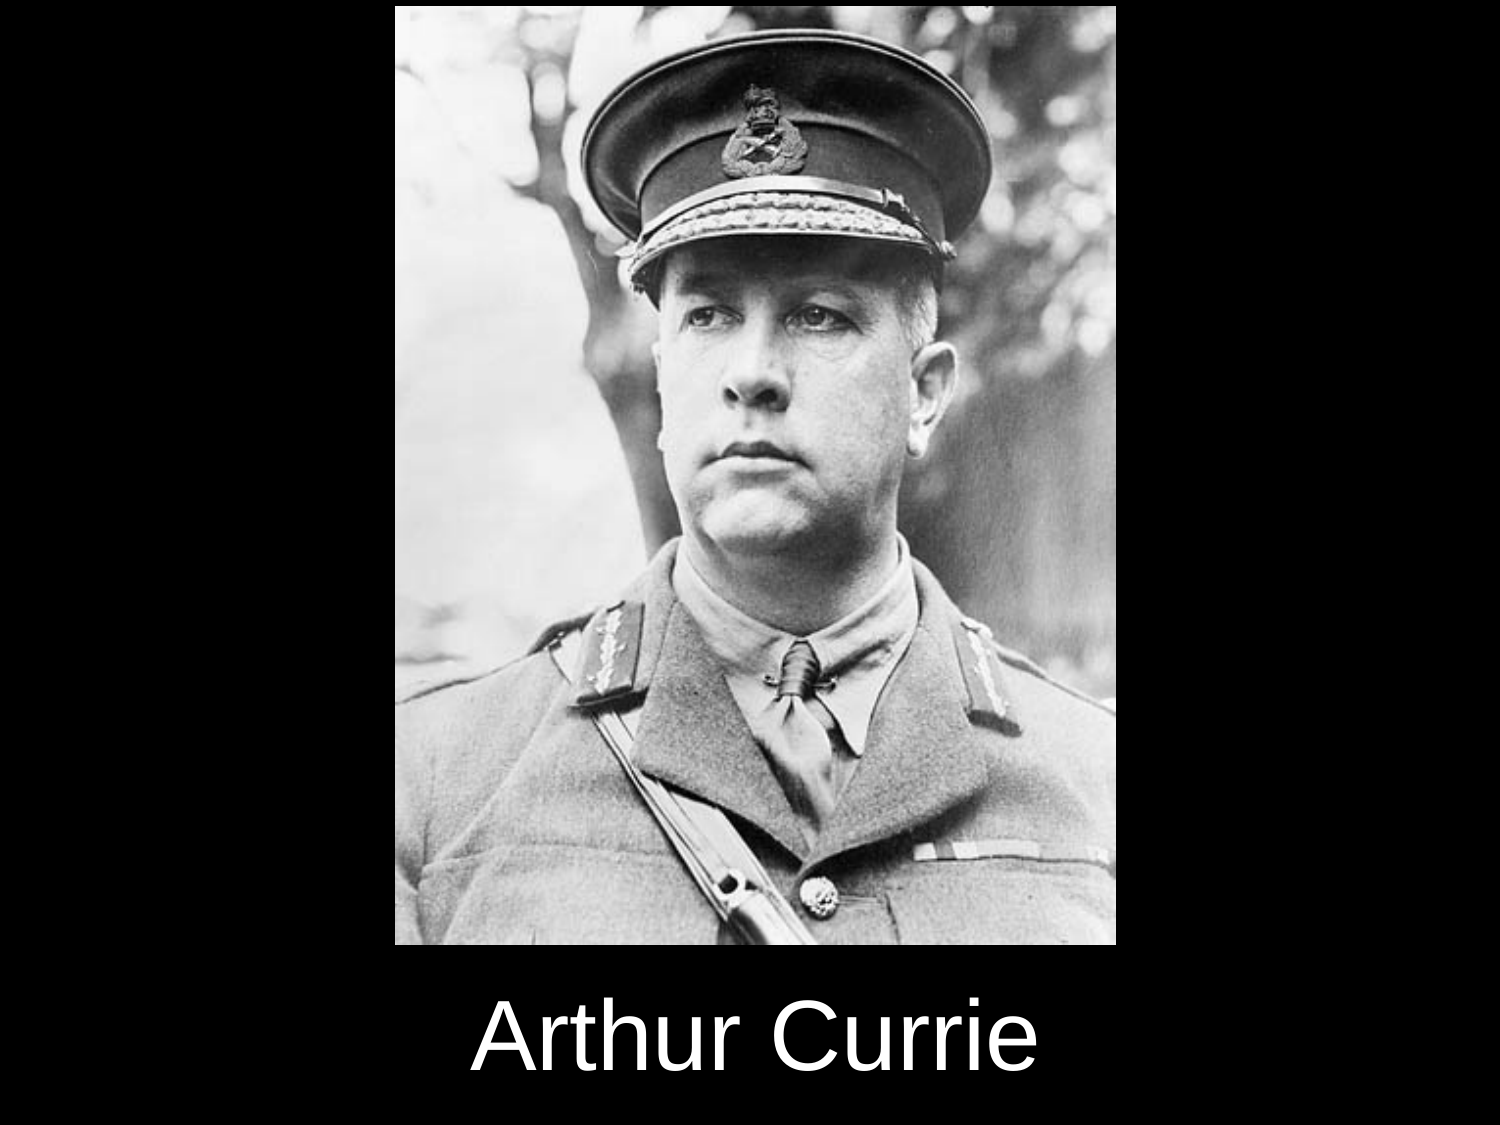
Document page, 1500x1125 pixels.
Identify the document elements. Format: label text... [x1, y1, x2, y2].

text_box Arthur Currie [106, 962, 1406, 1098]
picture [395, 6, 1116, 945]
